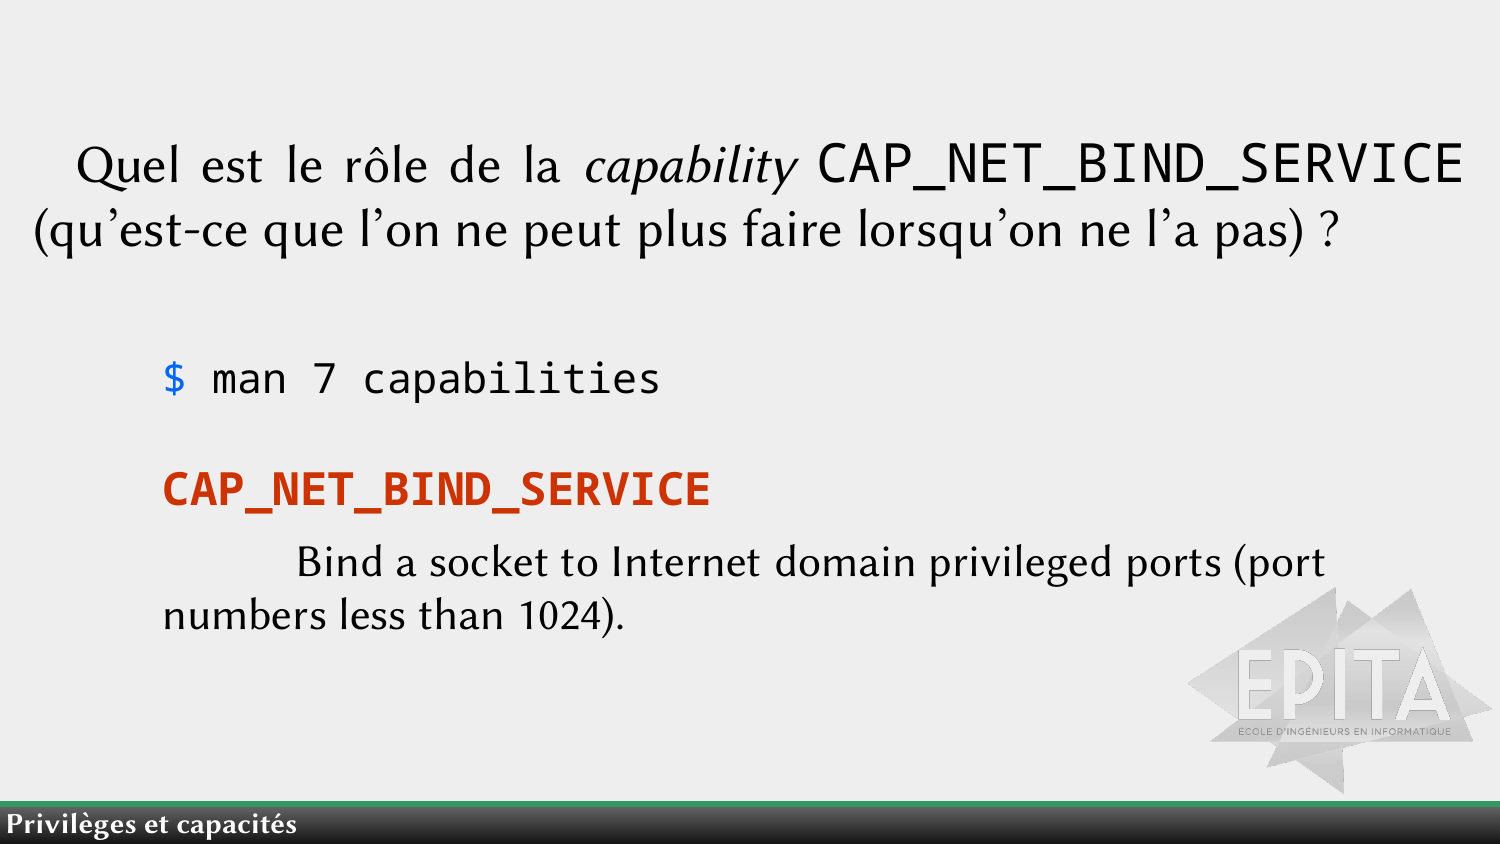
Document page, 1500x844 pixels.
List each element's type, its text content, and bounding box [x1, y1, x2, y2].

picture [1187, 587, 1492, 794]
list Quel est le rôle de la capability CAP_NET_BIND_SERVICE (qu’est-ce que l’on ne peut plus faire lorsqu’on ne l’a pas) ? [33, 112, 1467, 272]
text_box $ man 7 capabilities CAP_NET_BIND_SERVICE Bind a socket to Internet domain privileged ports (port numbers less than 1024). [162, 342, 1338, 597]
title Privilèges et capacités [5, 801, 1075, 844]
